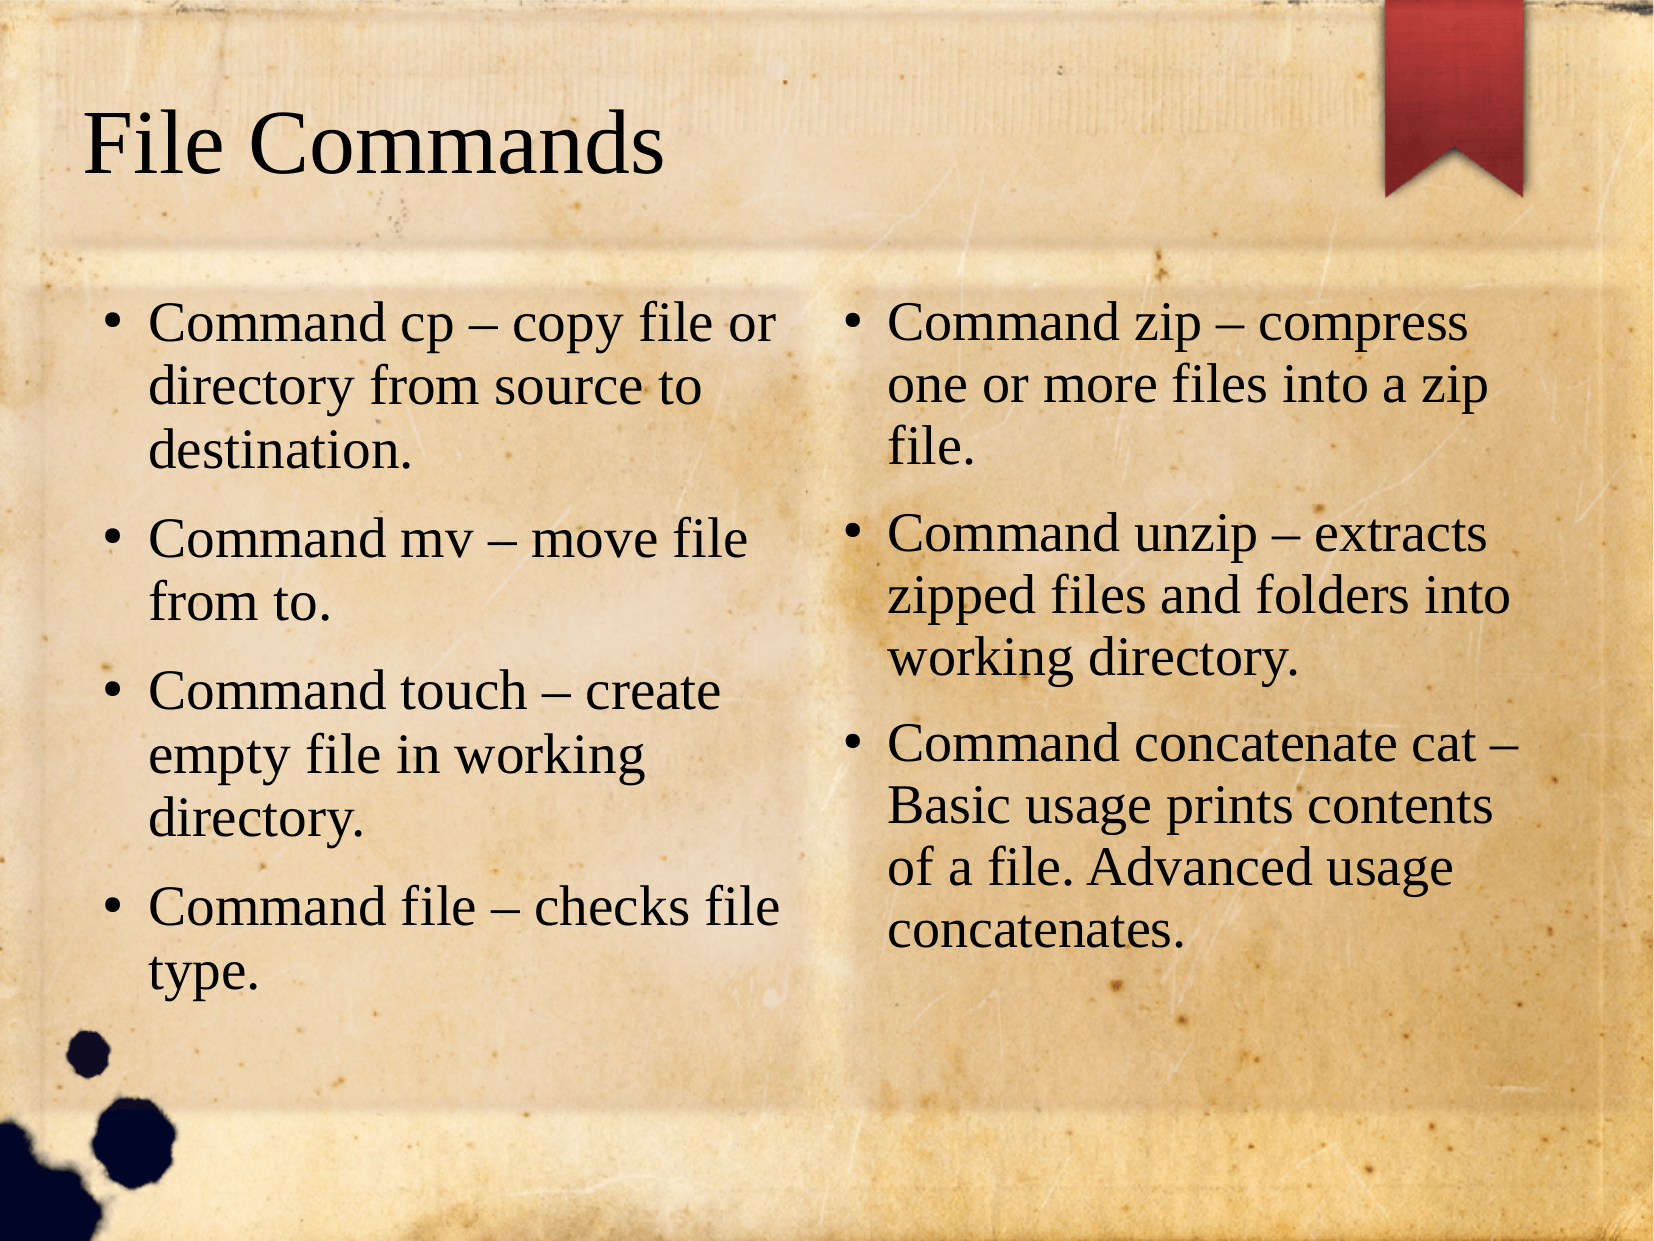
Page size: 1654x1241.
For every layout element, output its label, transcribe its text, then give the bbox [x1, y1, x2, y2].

list Command zip – compress one or more files into a zip file. Command unzip – extracts zipped files and folders into working directory. Command concatenate cat – Basic usage prints contents of a file. Advanced usage concatenates. [828, 290, 1539, 1010]
title File Commands [82, 49, 1347, 237]
picture [0, 0, 1654, 1241]
list Command cp – copy file or directory from source to destination. Command mv – move file from to. Command touch – create empty file in working directory. Command file – checks file type. [87, 290, 798, 1010]
